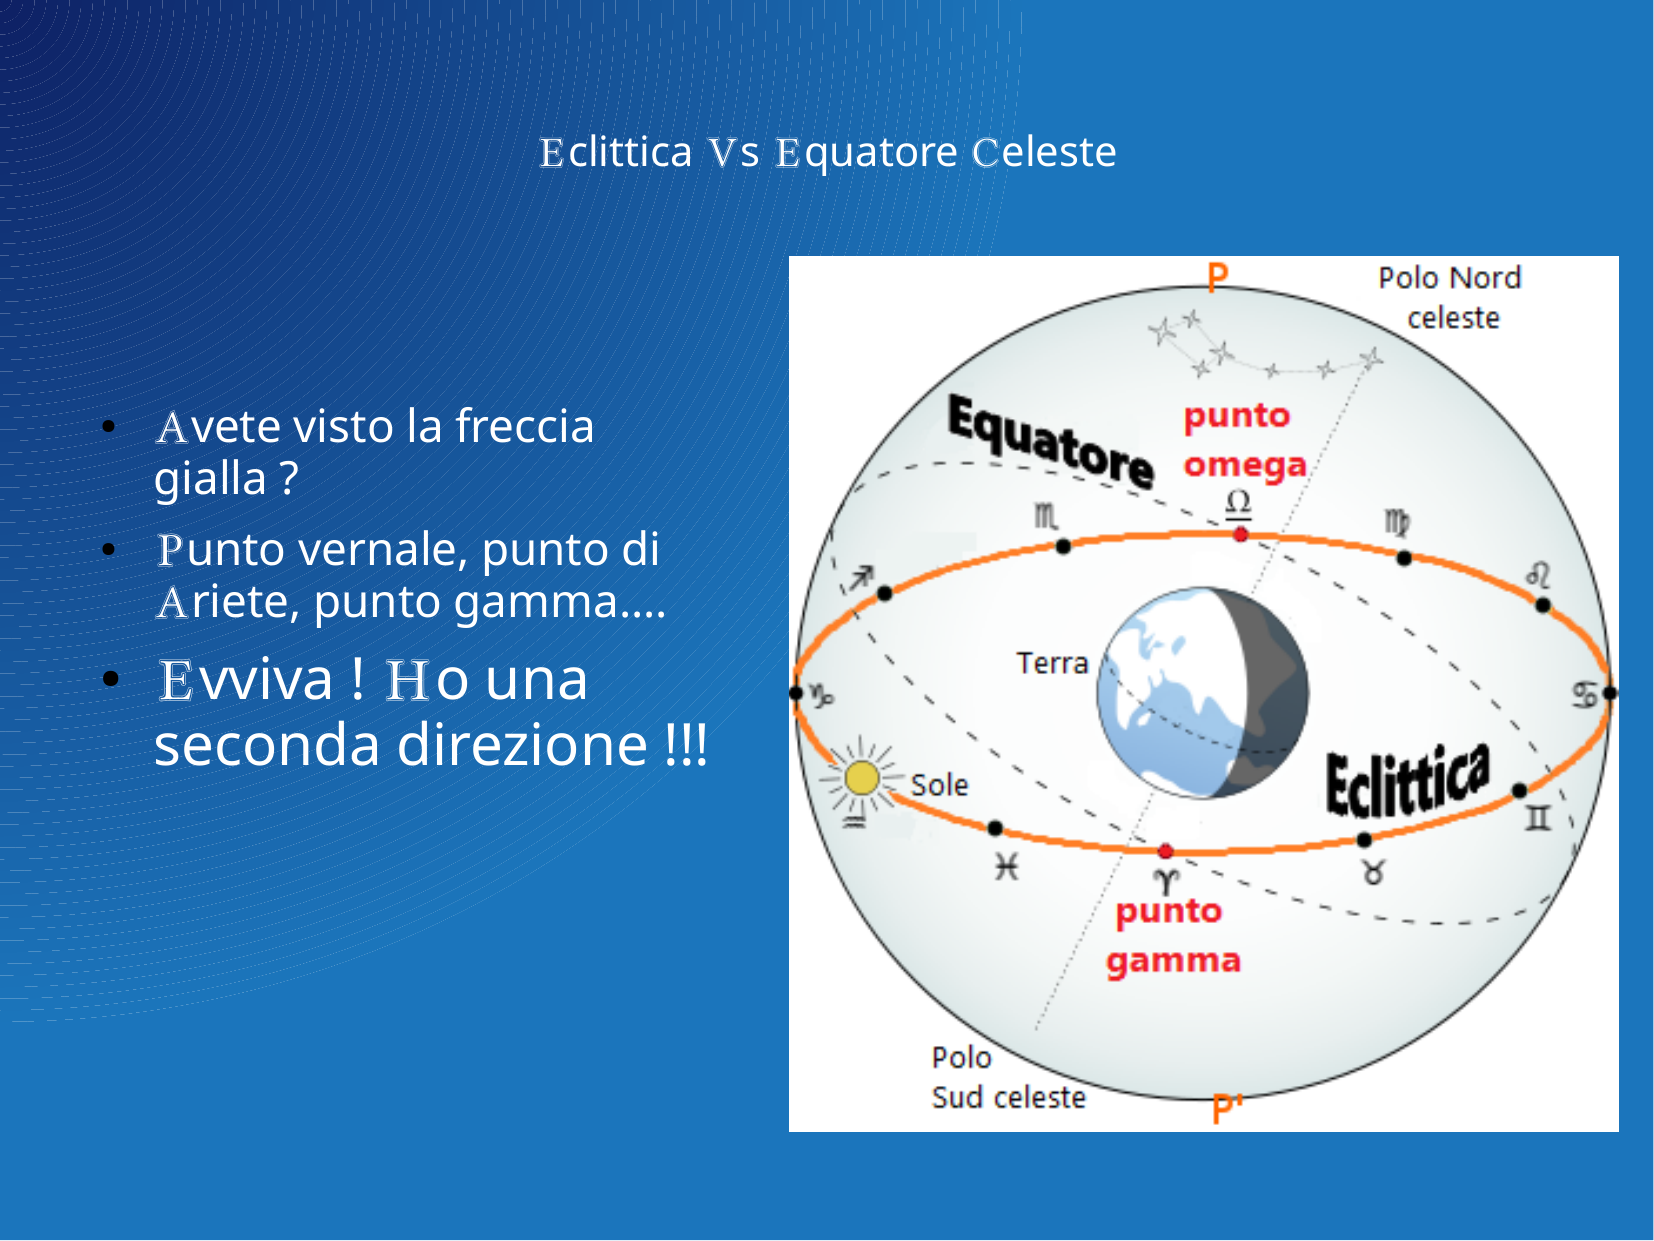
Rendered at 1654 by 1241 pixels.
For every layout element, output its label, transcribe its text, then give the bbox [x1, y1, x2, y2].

picture [789, 256, 1619, 1132]
title Eclittica Vs Equatore Celeste [82, 49, 1571, 257]
list Avete visto la freccia gialla ? Punto vernale, punto di Ariete, punto gamma…. Evviva ! Ho una seconda direzione !!! [82, 401, 745, 1048]
